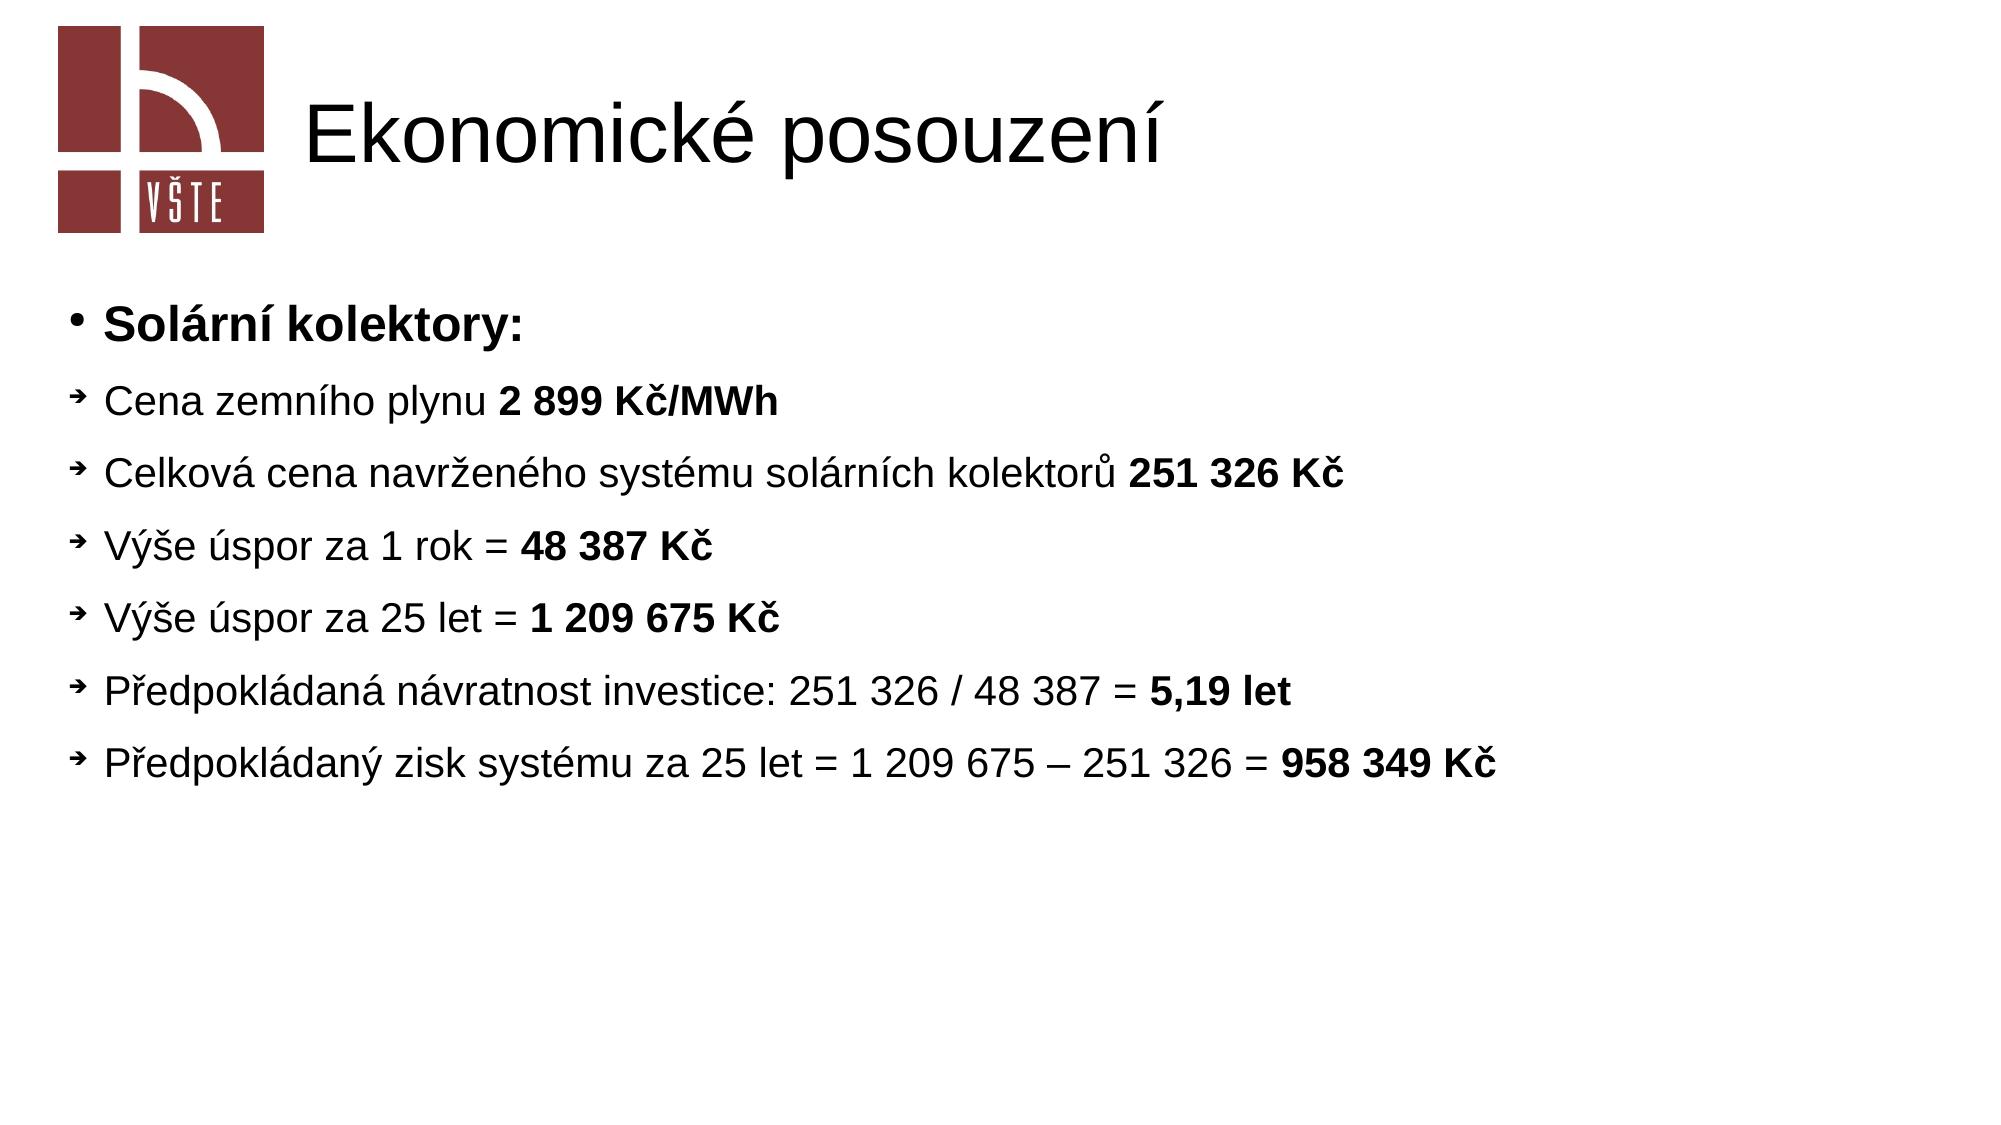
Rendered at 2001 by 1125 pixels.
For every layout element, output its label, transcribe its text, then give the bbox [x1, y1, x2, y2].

text_box Solární kolektory: Cena zemního plynu 2 899 Kč/MWh Celková cena navrženého systému solárních kolektorů 251 326 Kč Výše úspor za 1 rok = 48 387 Kč Výše úspor za 25 let = 1 209 675 Kč Předpokládaná návratnost investice: 251 326 / 48 387 = 5,19 let Předpokládaný zisk systému za 25 let = 1 209 675 – 251 326 = 958 349 Kč [53, 271, 1796, 1063]
picture [58, 26, 264, 233]
text_box Ekonomické posouzení [288, 26, 1950, 245]
